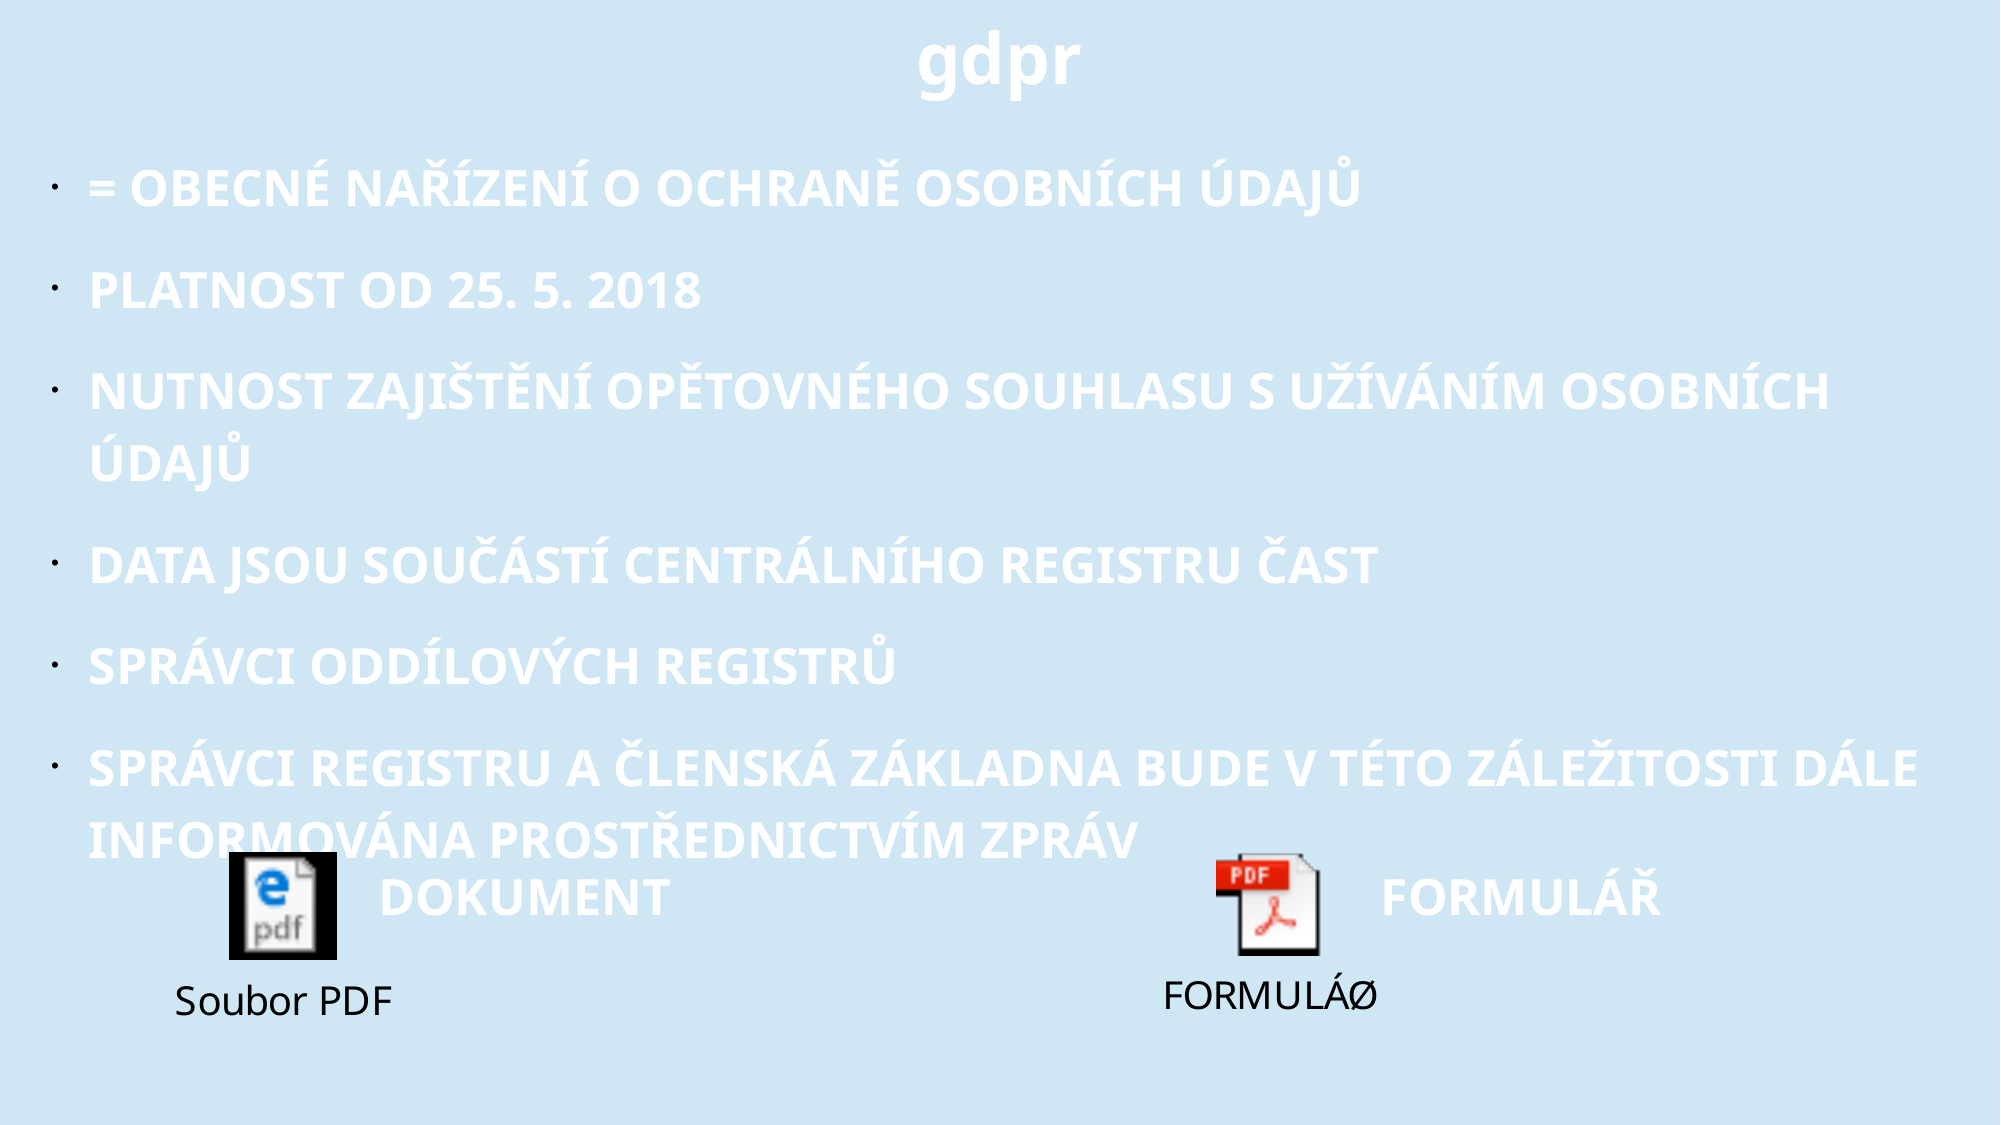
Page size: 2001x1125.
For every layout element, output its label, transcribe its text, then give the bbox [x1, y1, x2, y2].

picture [1108, 852, 1432, 1113]
chart [123, 852, 446, 1125]
chart [1109, 852, 1433, 1114]
text_box DOKUMENT [446, 858, 759, 934]
text_box FORMULÁŘ [1433, 858, 1762, 934]
title gdpr [149, 15, 1849, 137]
list = OBECNÉ NAŘÍZENÍ O OCHRANĚ OSOBNÍCH ÚDAJŮ PLATNOST OD 25. 5. 2018 NUTNOST ZAJIŠTĚNÍ OPĚTOVNÉHO SOUHLASU S UŽÍVÁNÍM OSOBNÍCH ÚDAJŮ DATA JSOU SOUČÁSTÍ CENTRÁLNÍHO REGISTRU ČAST SPRÁVCI ODDÍLOVÝCH REGISTRŮ SPRÁVCI REGISTRU A ČLENSKÁ ZÁKLADNA BUDE V TÉTO ZÁLEŽITOSTI DÁLE INFORMOVÁNA PROSTŘEDNICTVÍM ZPRÁV [36, 137, 1962, 837]
picture [122, 852, 444, 1123]
